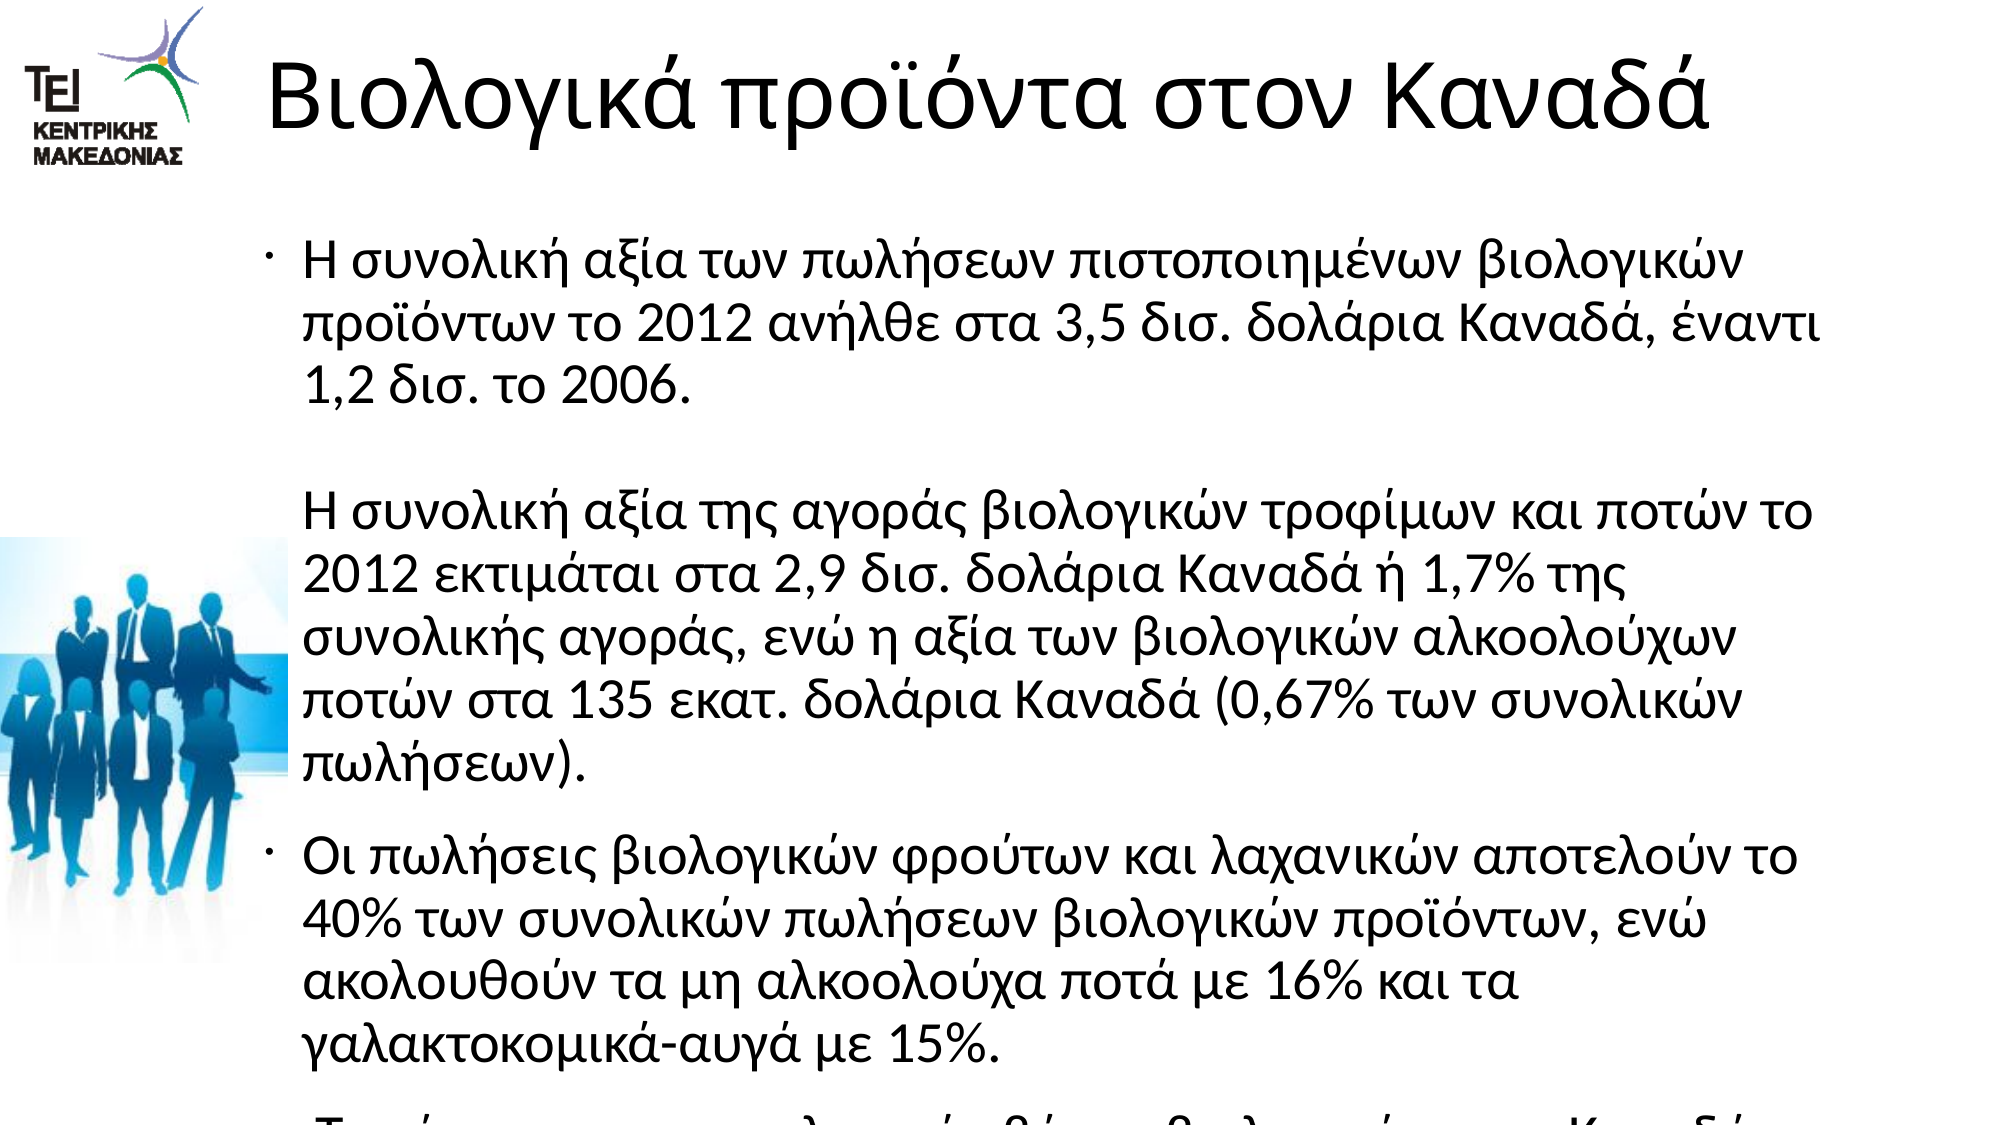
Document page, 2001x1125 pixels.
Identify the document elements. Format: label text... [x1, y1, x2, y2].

list Η συνολική αξία των πωλήσεων πιστοποιημένων βιολογικών προϊόντων το 2012 ανήλθε στα 3,5 δισ. δολάρια Καναδά, έναντι 1,2 δισ. το 2006. Η συνολική αξία της αγοράς βιολογικών τροφίμων και ποτών το 2012 εκτιμάται στα 2,9 δισ. δολάρια Καναδά ή 1,7% της συνολικής αγοράς, ενώ η αξία των βιολογικών αλκοολούχων ποτών στα 135 εκατ. δολάρια Καναδά (0,67% των συνολικών πωλήσεων). Οι πωλήσεις βιολογικών φρούτων και λαχανικών αποτελούν το 40% των συνολικών πωλήσεων βιολογικών προϊόντων, ενώ ακολουθούν τα μη αλκοολούχα ποτά με 16% και τα γαλακτοκομικά-αυγά με 15%. Το εύρος της καταναλωτικής βάσης βιολογικών στον Καναδά, καθώς άνω του 50% του συνόλου των Καναδών καταναλωτών προμηθεύονται πλέον βιολογικά προϊόντα. [Πηγή Γραφείο Ο.Ε.Υ. Τορόντο] [249, 220, 1863, 994]
picture [0, 0, 135, 169]
picture [0, 537, 249, 963]
title Βιολογικά προϊόντα στον Καναδά [249, 41, 1863, 192]
